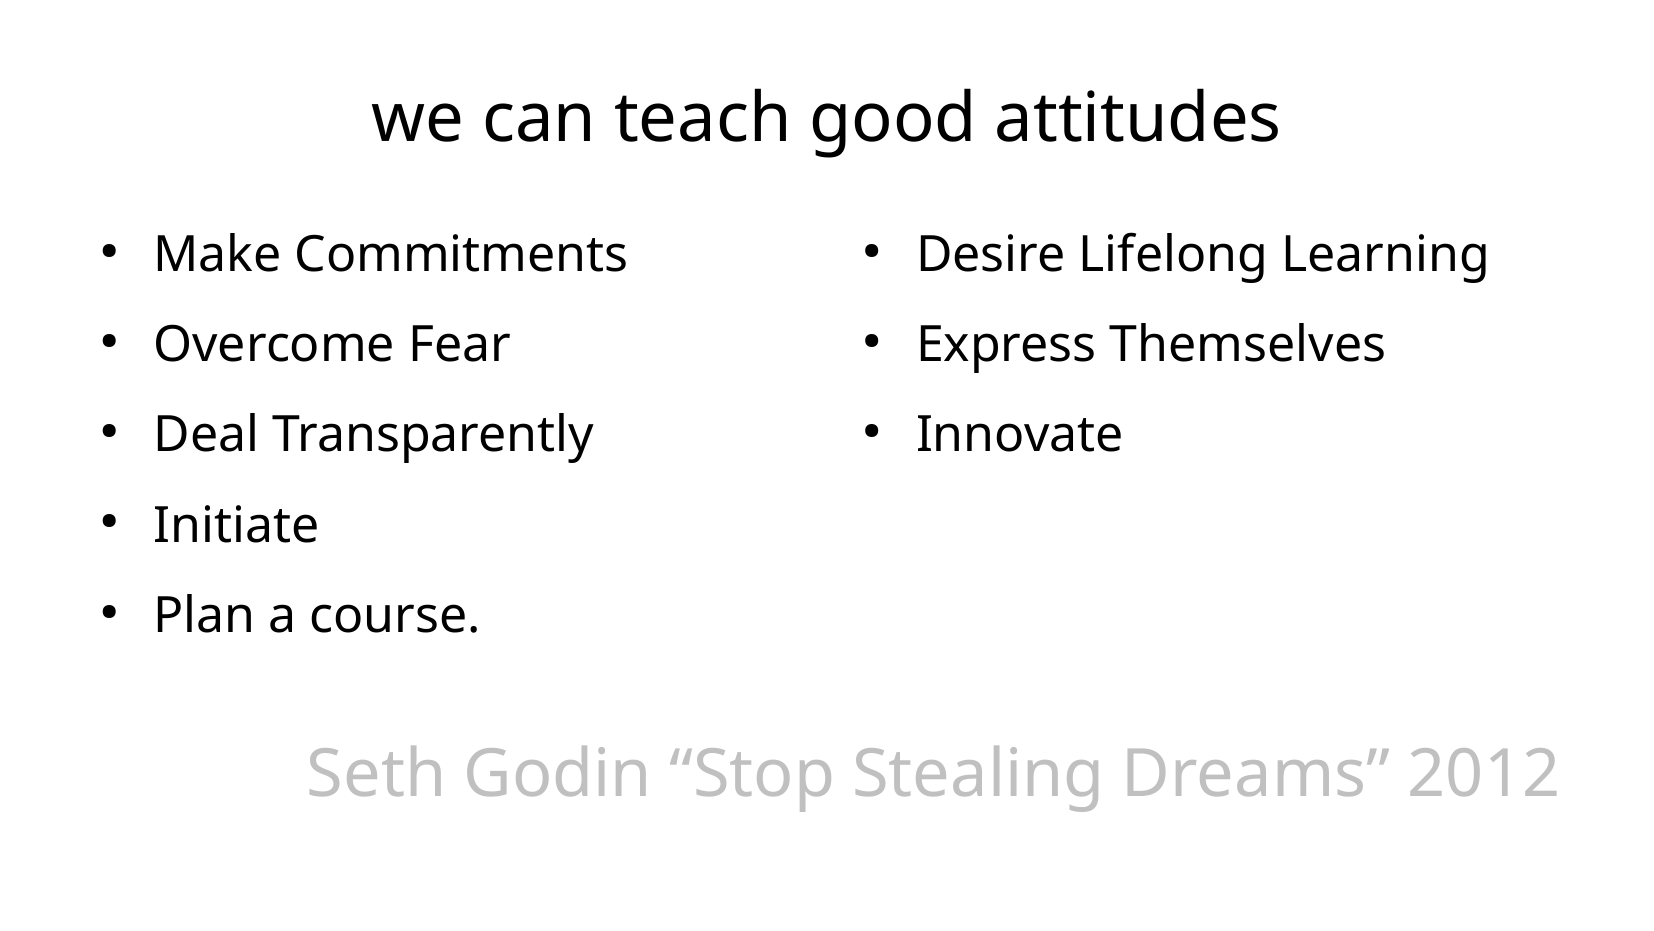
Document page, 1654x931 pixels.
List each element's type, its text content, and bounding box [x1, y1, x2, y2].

title we can teach good attitudes [82, 37, 1571, 193]
list Desire Lifelong Learning Express Themselves Innovate [845, 217, 1572, 758]
text_box Seth Godin “Stop Stealing Dreams” 2012 [75, 713, 1577, 828]
list Make Commitments Overcome Fear Deal Transparently Initiate Plan a course. [82, 217, 809, 758]
